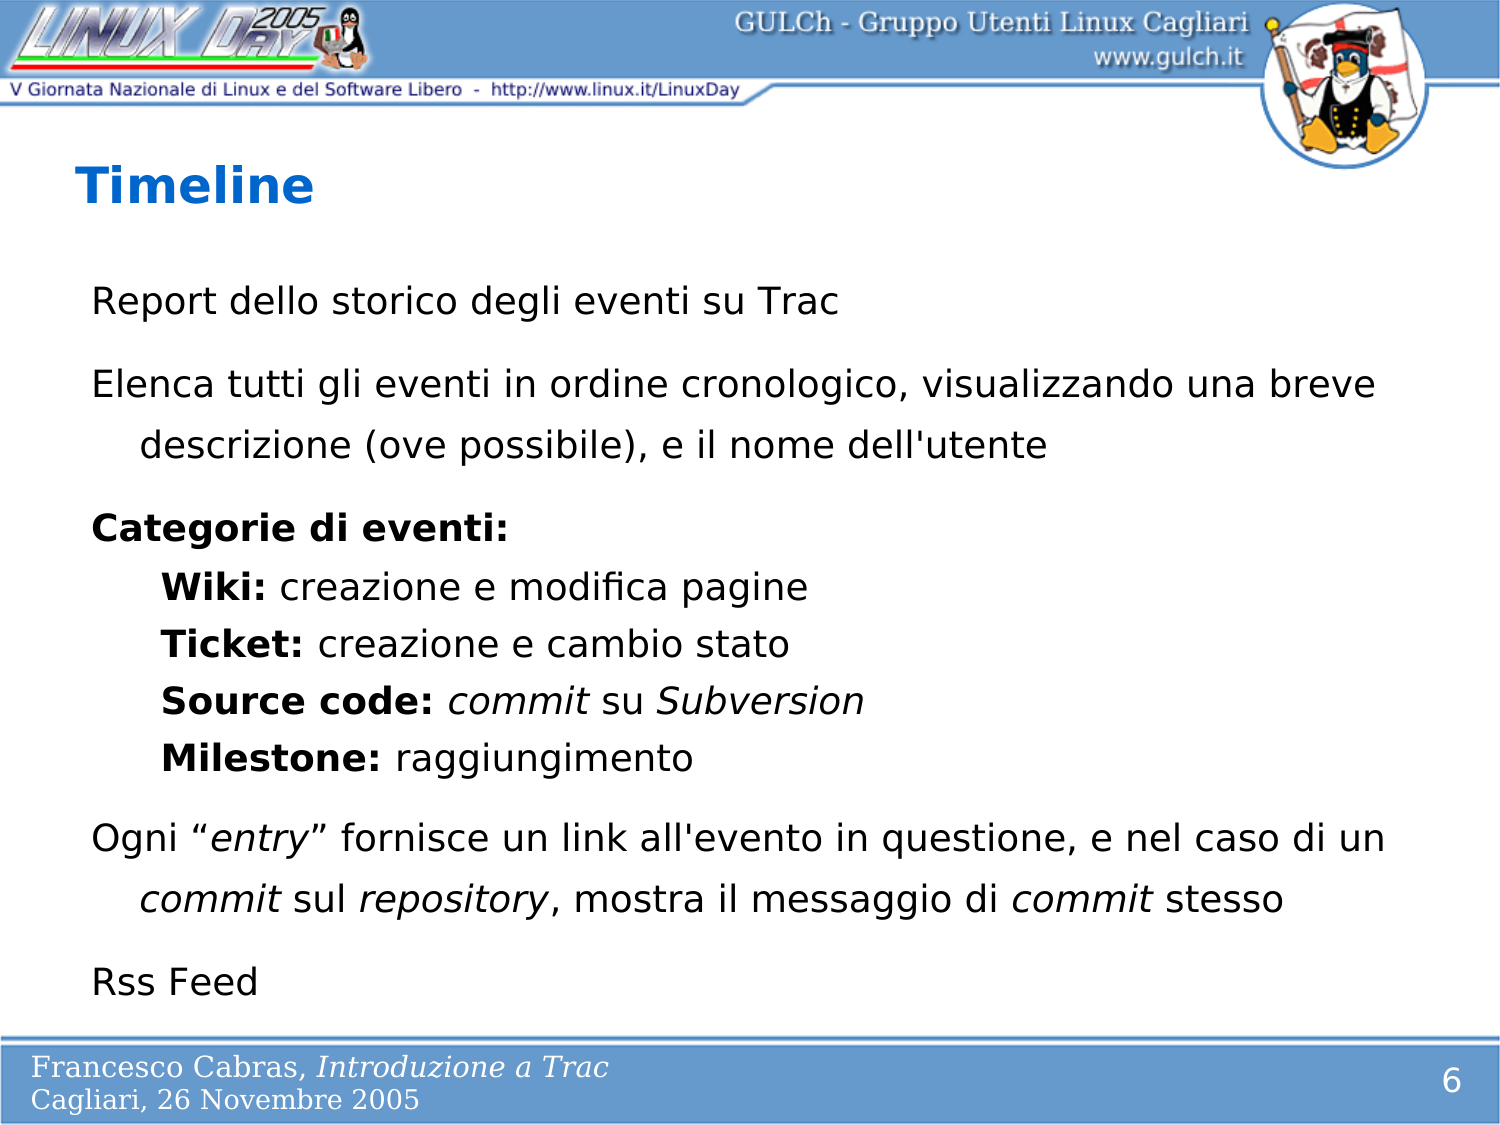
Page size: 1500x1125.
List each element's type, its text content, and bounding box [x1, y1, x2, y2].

title Timeline [75, 149, 1276, 226]
list Report dello storico degli eventi su Trac Elenca tutti gli eventi in ordine cronologico, visualizzando una breve descrizione (ove possibile), e il nome dell'utente Categorie di eventi: Wiki: creazione e modifica pagine Ticket: creazione e cambio stato Source code: commit su Subversion Milestone: raggiungimento Ogni “entry” fornisce un link all'evento in questione, e nel caso di un commit sul repository, mostra il messaggio di commit stesso Rss Feed [75, 262, 1426, 1013]
picture [0, 0, 1500, 1125]
